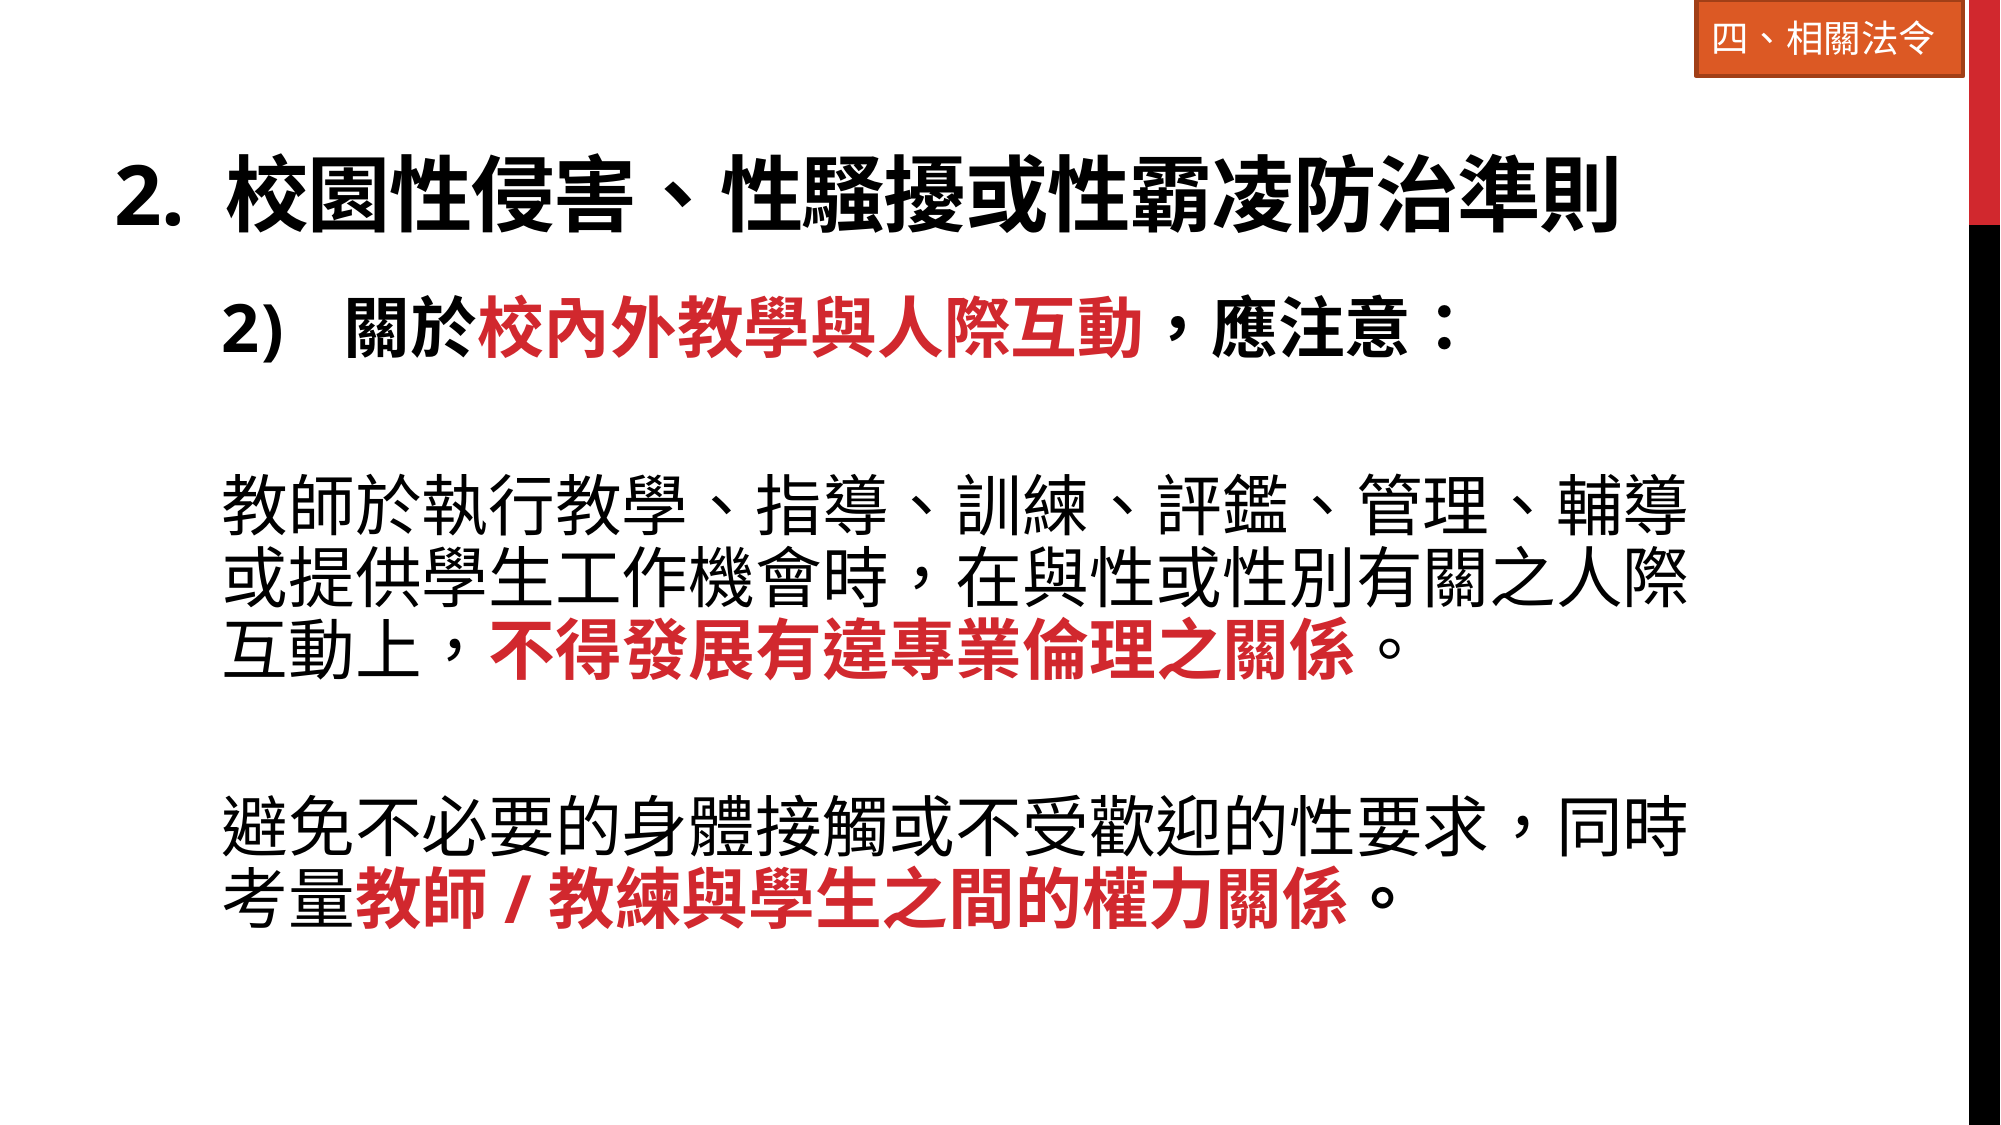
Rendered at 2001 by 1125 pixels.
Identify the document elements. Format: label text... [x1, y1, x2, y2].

title 2. 校園性侵害、性騷擾或性霸凌防治準則 [99, 25, 1671, 251]
list 關於校內外教學與人際互動，應注意： 教師於執行教學、指導、訓練、評鑑、管理、輔導或提供學生工作機會時，在與性或性別有關之人際互動上，不得發展有違專業倫理之關係。 避免不必要的身體接觸或不受歡迎的性要求，同時考量教師/教練與學生之間的權力關係。 [116, 287, 1767, 1005]
text_box 四、相關法令 [1696, 0, 1963, 76]
